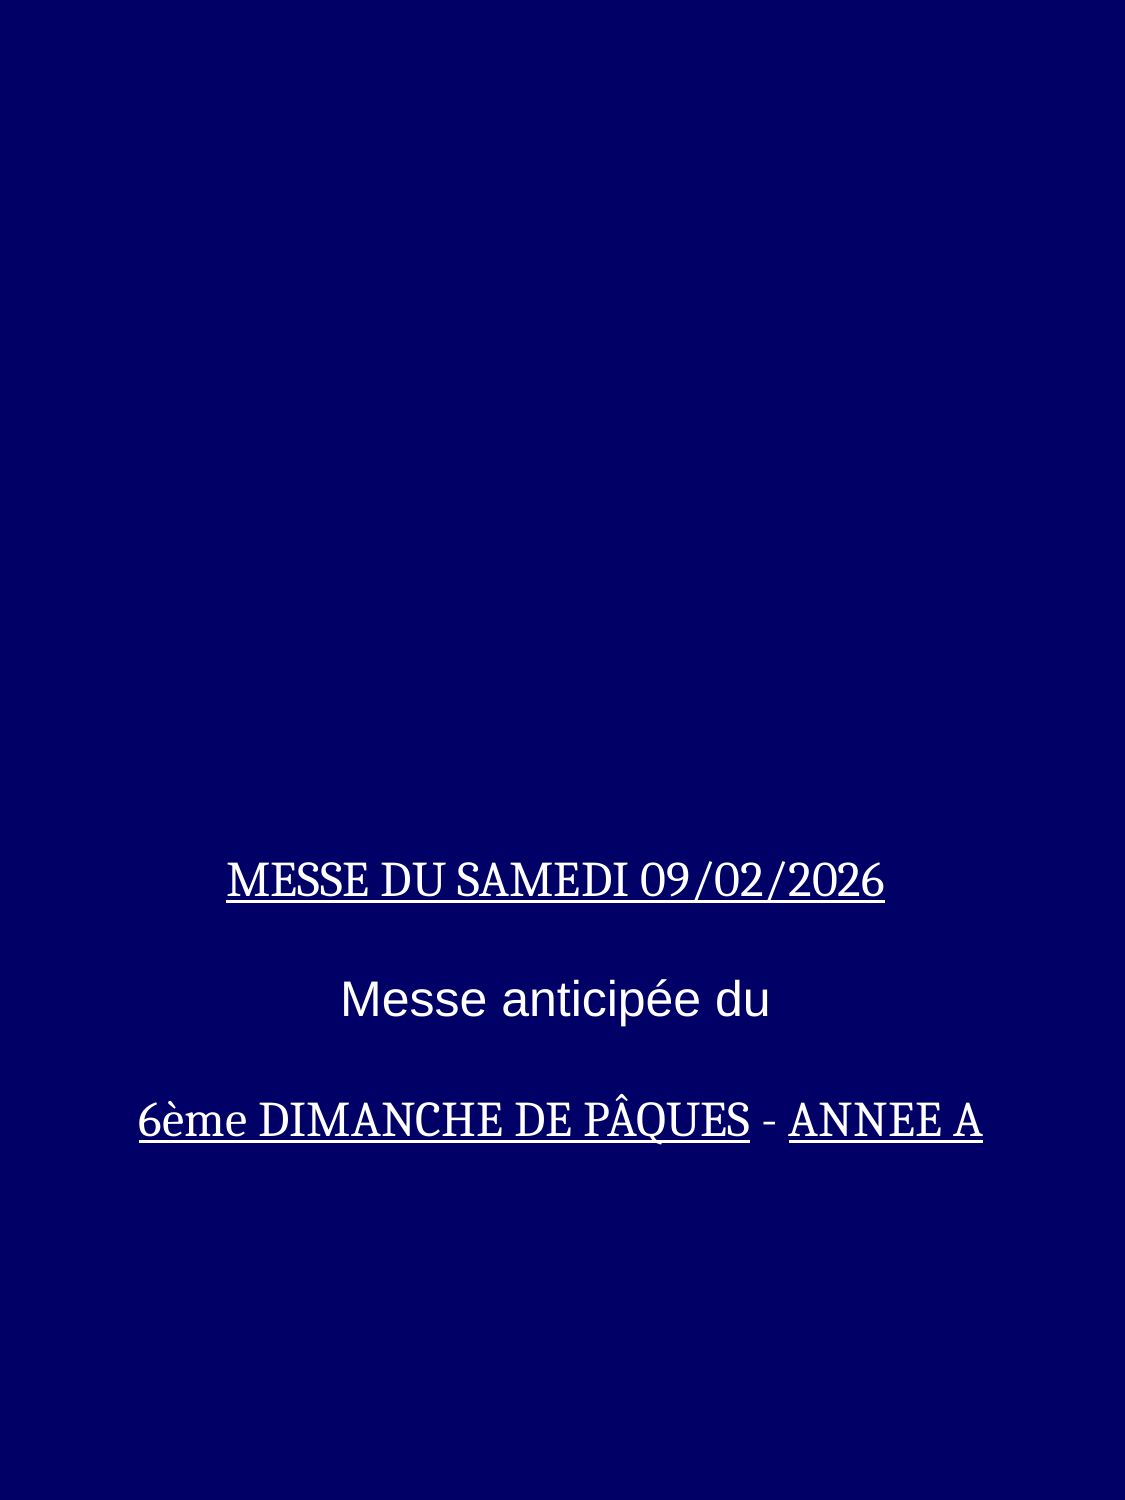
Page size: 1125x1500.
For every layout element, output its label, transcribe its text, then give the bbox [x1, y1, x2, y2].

text_box MESSE DU SAMEDI 09/02/2026 Messe anticipée du 6ème DIMANCHE DE PÂQUES - ANNEE A [0, 838, 1125, 1154]
